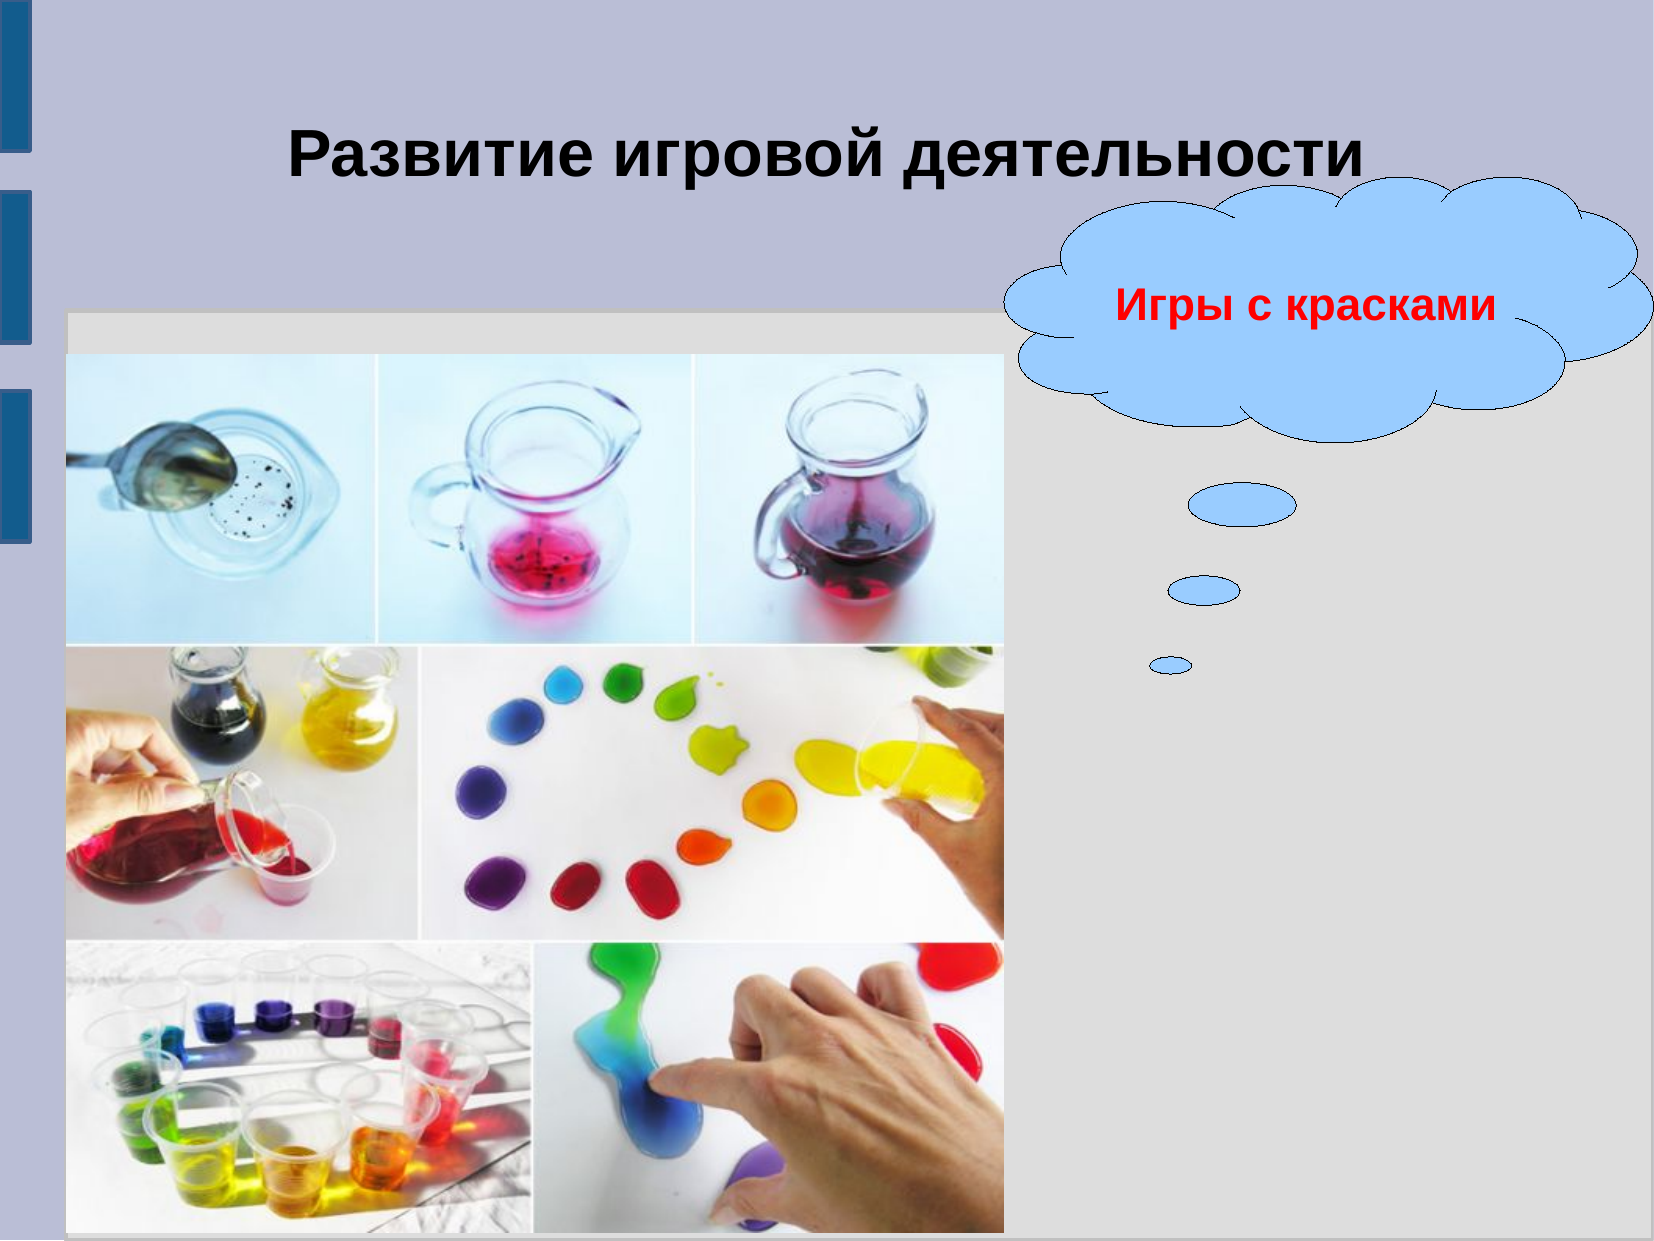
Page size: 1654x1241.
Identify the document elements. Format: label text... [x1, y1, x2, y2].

text_box Игры с красками [1188, 482, 1297, 527]
title Развитие игровой деятельности [82, 56, 1571, 250]
text_box Игры с красками [1149, 656, 1192, 675]
text_box Игры с красками [1003, 177, 1654, 443]
text_box Игры с красками [1167, 575, 1241, 606]
picture [66, 354, 1004, 1233]
